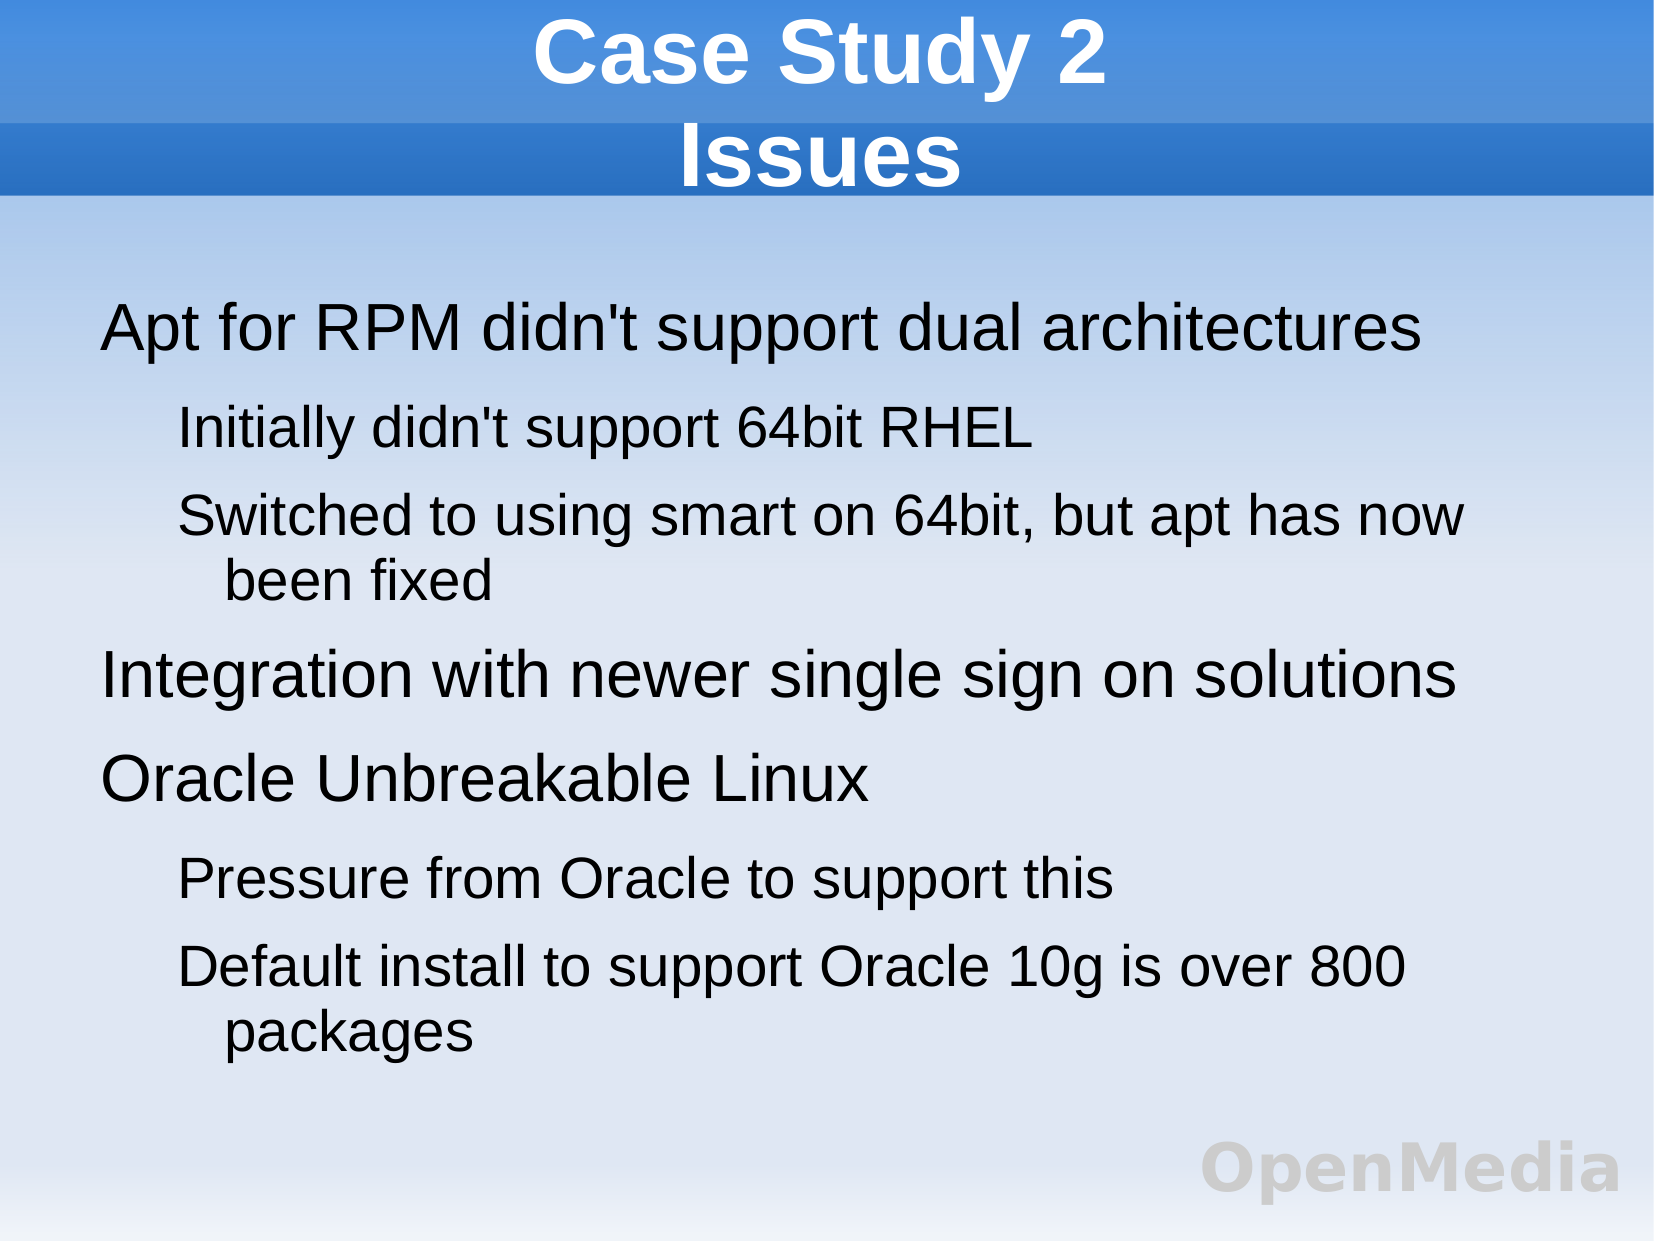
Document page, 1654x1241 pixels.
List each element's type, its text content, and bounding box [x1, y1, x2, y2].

list Apt for RPM didn't support dual architectures Initially didn't support 64bit RHEL Switched to using smart on 64bit, but apt has now been fixed Integration with newer single sign on solutions Oracle Unbreakable Linux Pressure from Oracle to support this Default install to support Oracle 10g is over 800 packages [82, 290, 1571, 1094]
picture [0, 0, 1654, 1241]
title Case Study 2 Issues [76, 1, 1565, 207]
